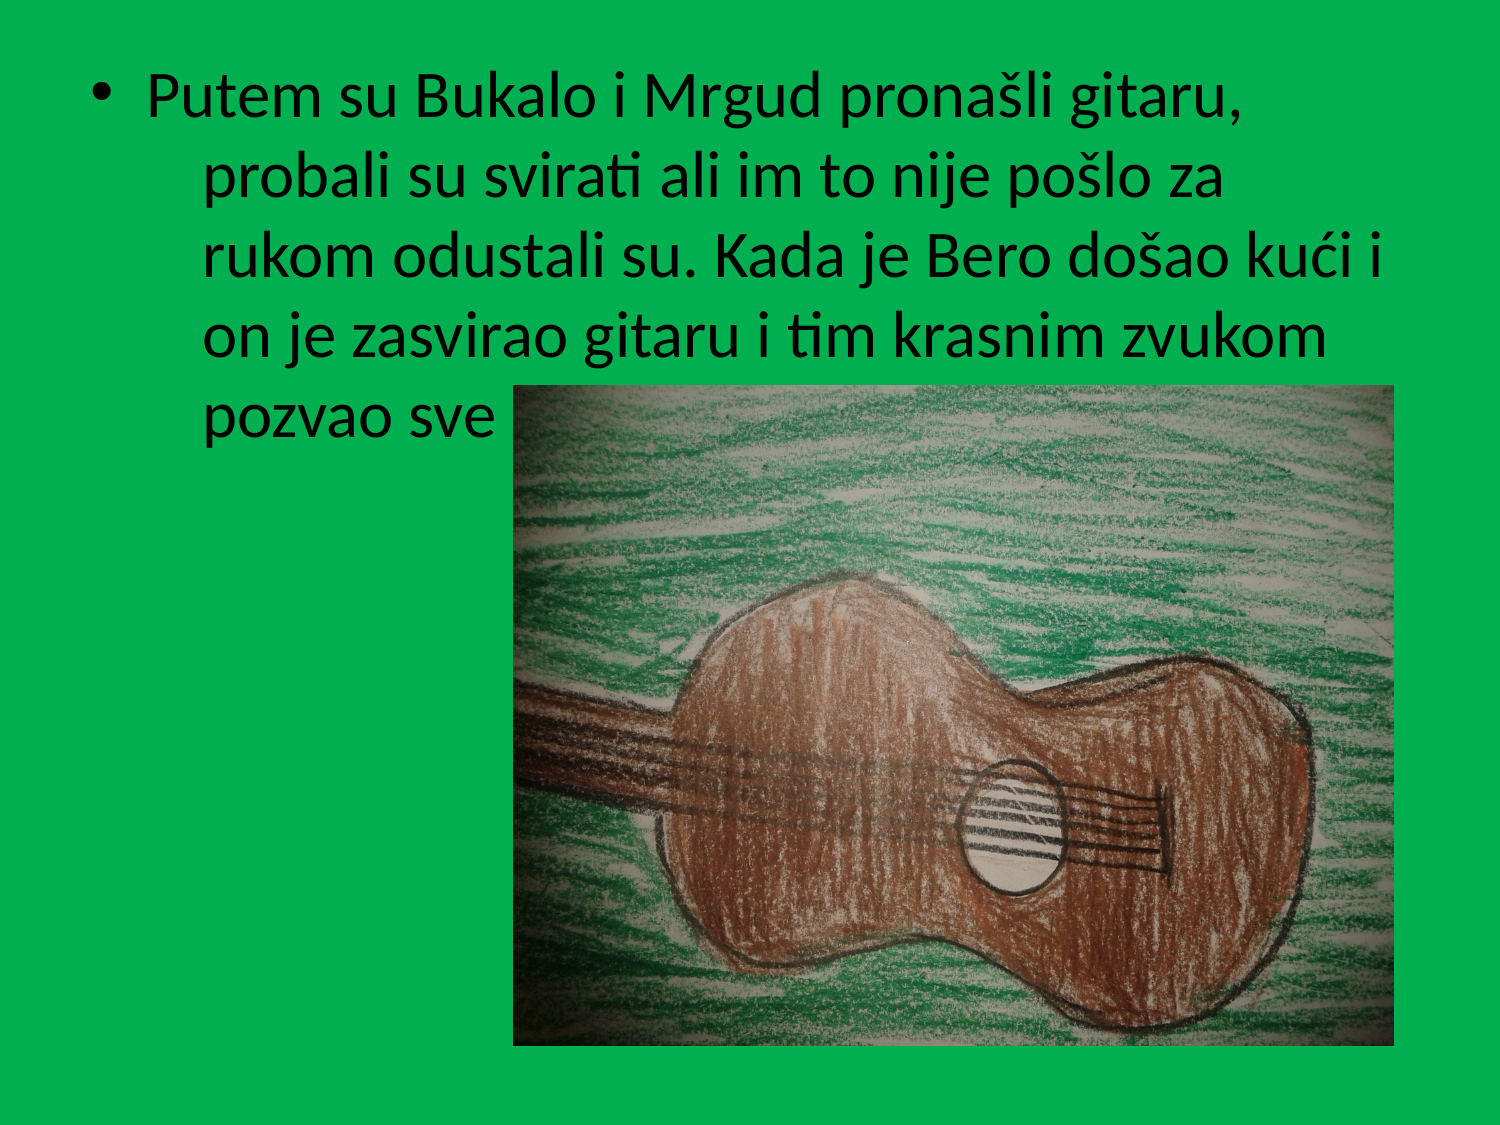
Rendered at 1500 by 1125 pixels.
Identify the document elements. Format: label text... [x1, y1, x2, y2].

list Putem su Bukalo i Mrgud pronašli gitaru, probali su svirati ali im to nije pošlo za rukom odustali su. Kada je Bero došao kući i on je zasvirao gitaru i tim krasnim zvukom pozvao sve životinje. [75, 42, 1424, 1005]
picture [513, 385, 1394, 1046]
